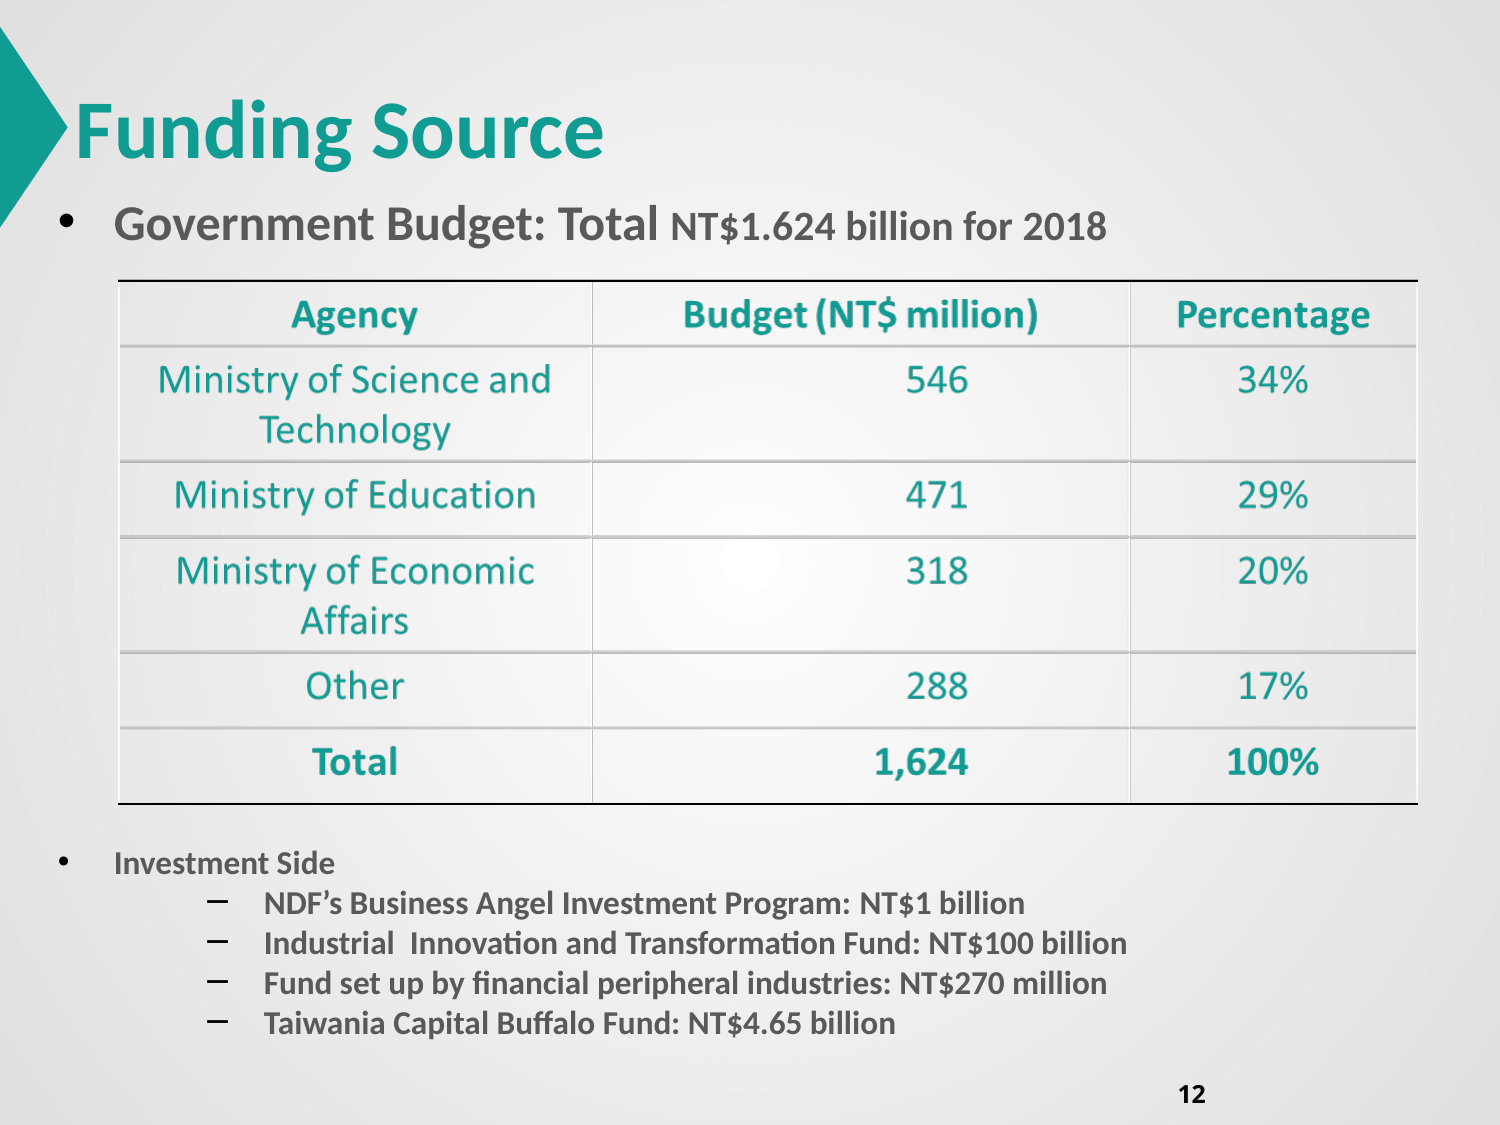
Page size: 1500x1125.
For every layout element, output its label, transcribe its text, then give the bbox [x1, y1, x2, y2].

picture [118, 277, 1418, 812]
text_box Funding Source [60, 67, 1378, 183]
text_box Government Budget: Total NT$1.624 billion for 2018 [43, 183, 1469, 258]
text_box 12 [1162, 1065, 1500, 1125]
text_box Investment Side NDF’s Business Angel Investment Program: NT$1 billion Industrial Innovation and Transformation Fund: NT$100 billion Fund set up by financial peripheral industries: NT$270 million Taiwania Capital Buffalo Fund: NT$4.65 billion [43, 834, 1435, 1048]
